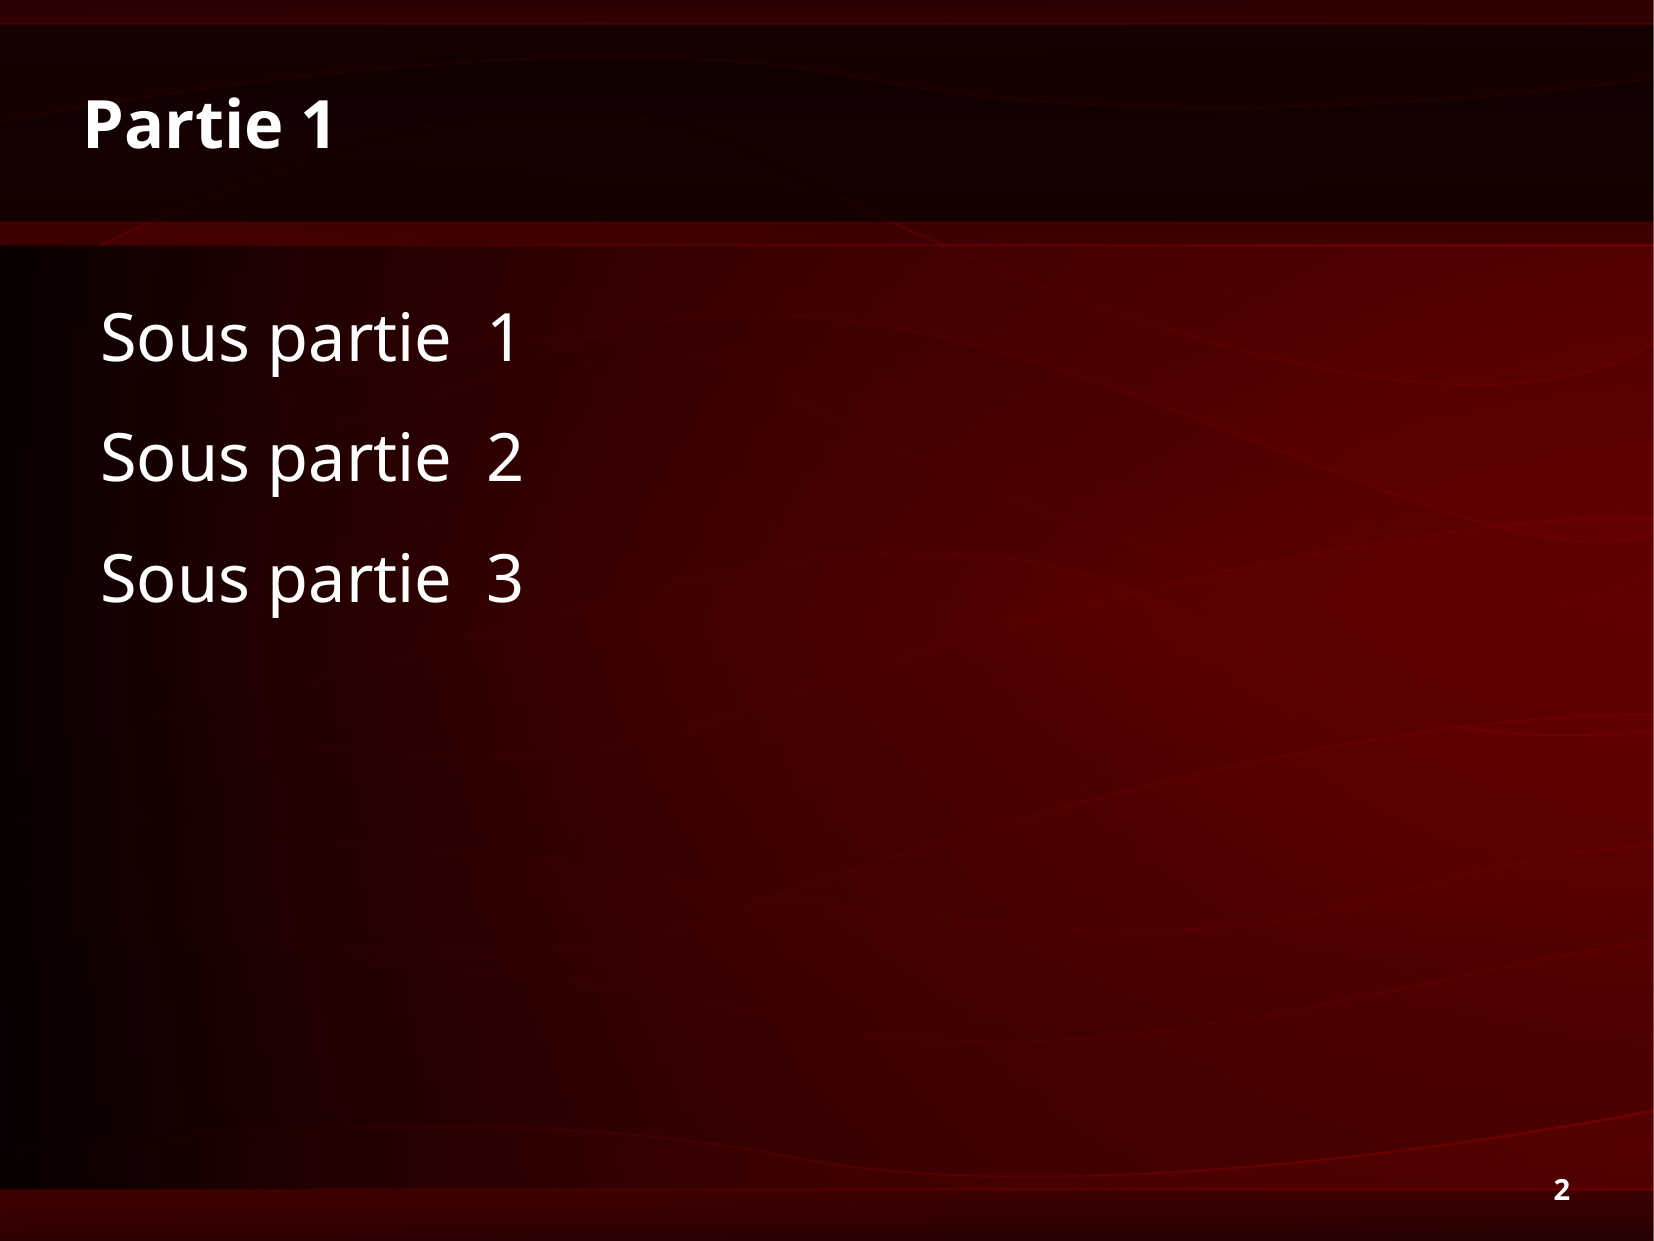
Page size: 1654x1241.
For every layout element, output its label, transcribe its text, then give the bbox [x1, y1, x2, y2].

title Partie 1 [23, 8, 1625, 237]
picture [0, 0, 1654, 1241]
list Sous partie 1 Sous partie 2 Sous partie 3 [82, 290, 1571, 1123]
